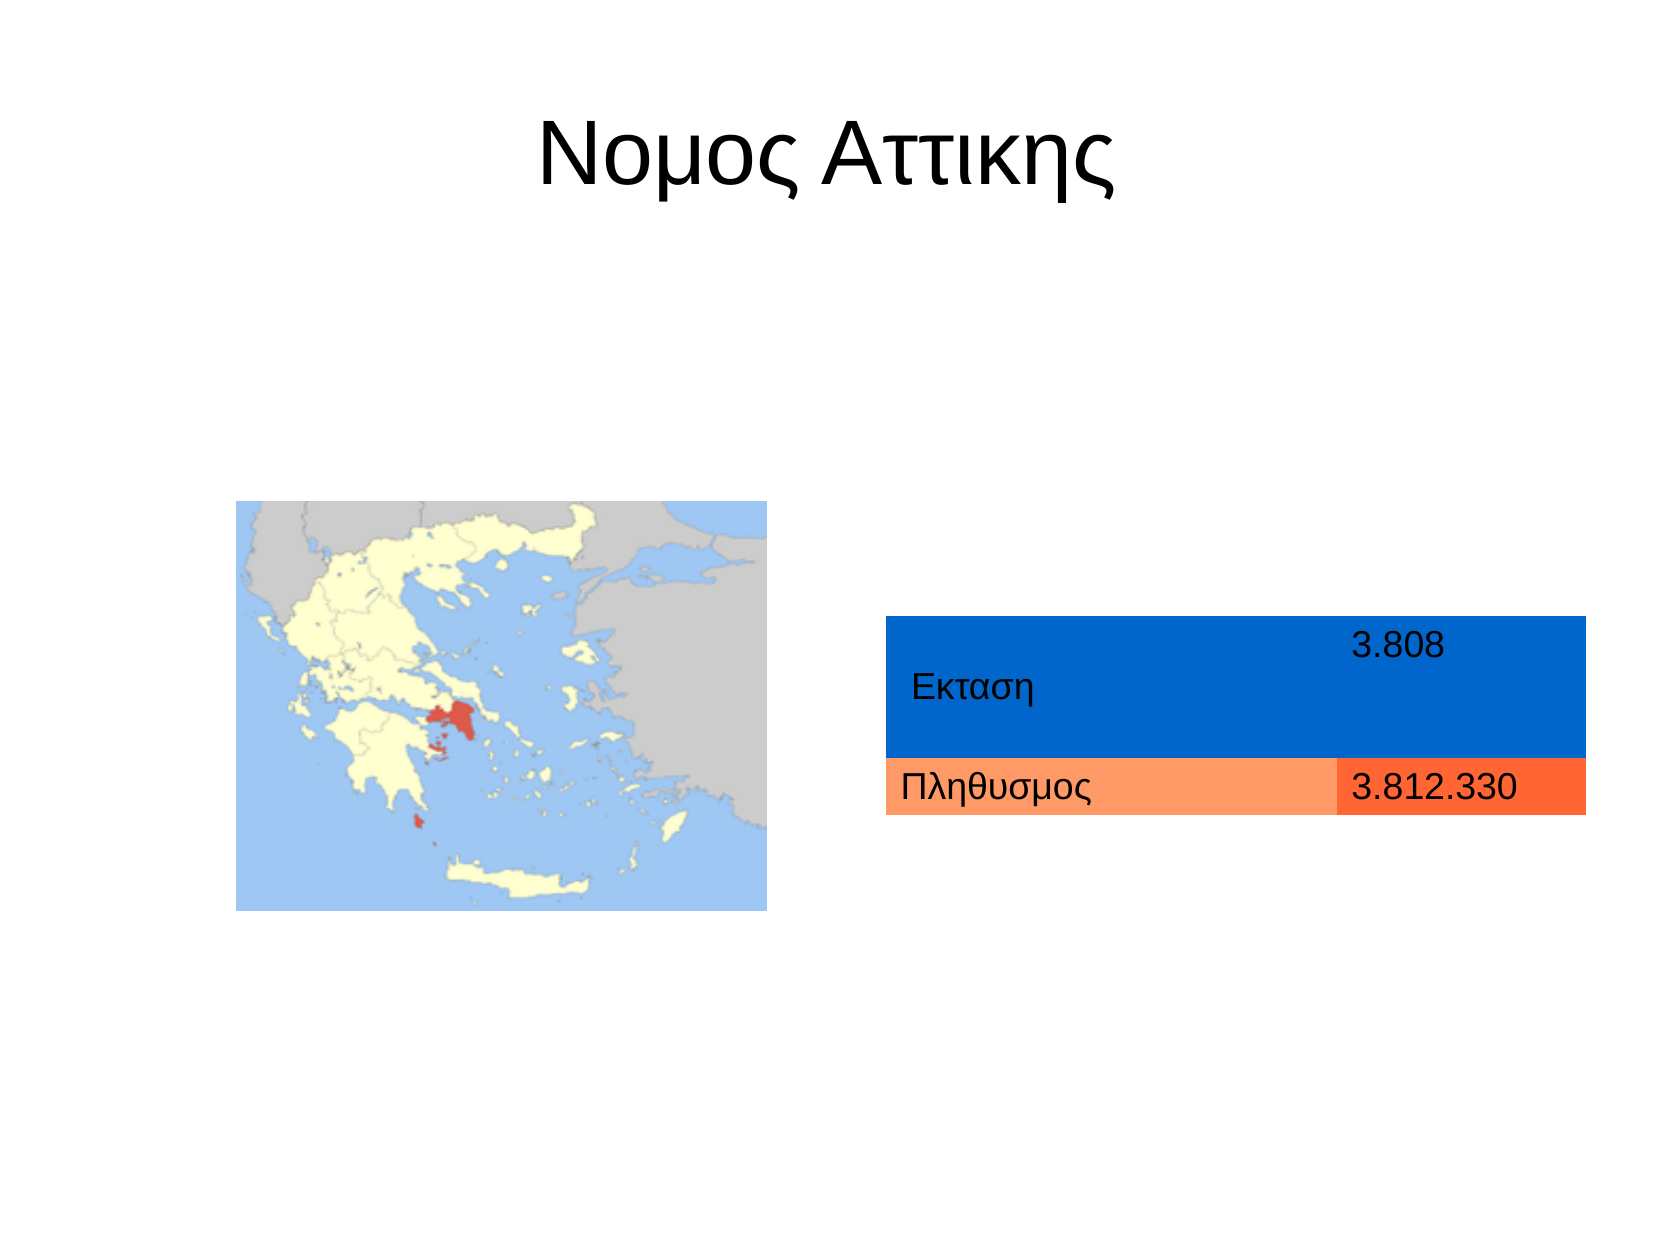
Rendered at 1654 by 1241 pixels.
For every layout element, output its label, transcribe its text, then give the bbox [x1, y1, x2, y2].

table_header Εκταση [886, 616, 1337, 758]
picture [236, 501, 767, 911]
table_cell Πληθυσμος [886, 758, 1337, 815]
title Νομος Αττικης [82, 49, 1571, 257]
table_cell 3.812.330 [1337, 758, 1586, 815]
table_header 3.808 [1337, 616, 1586, 758]
